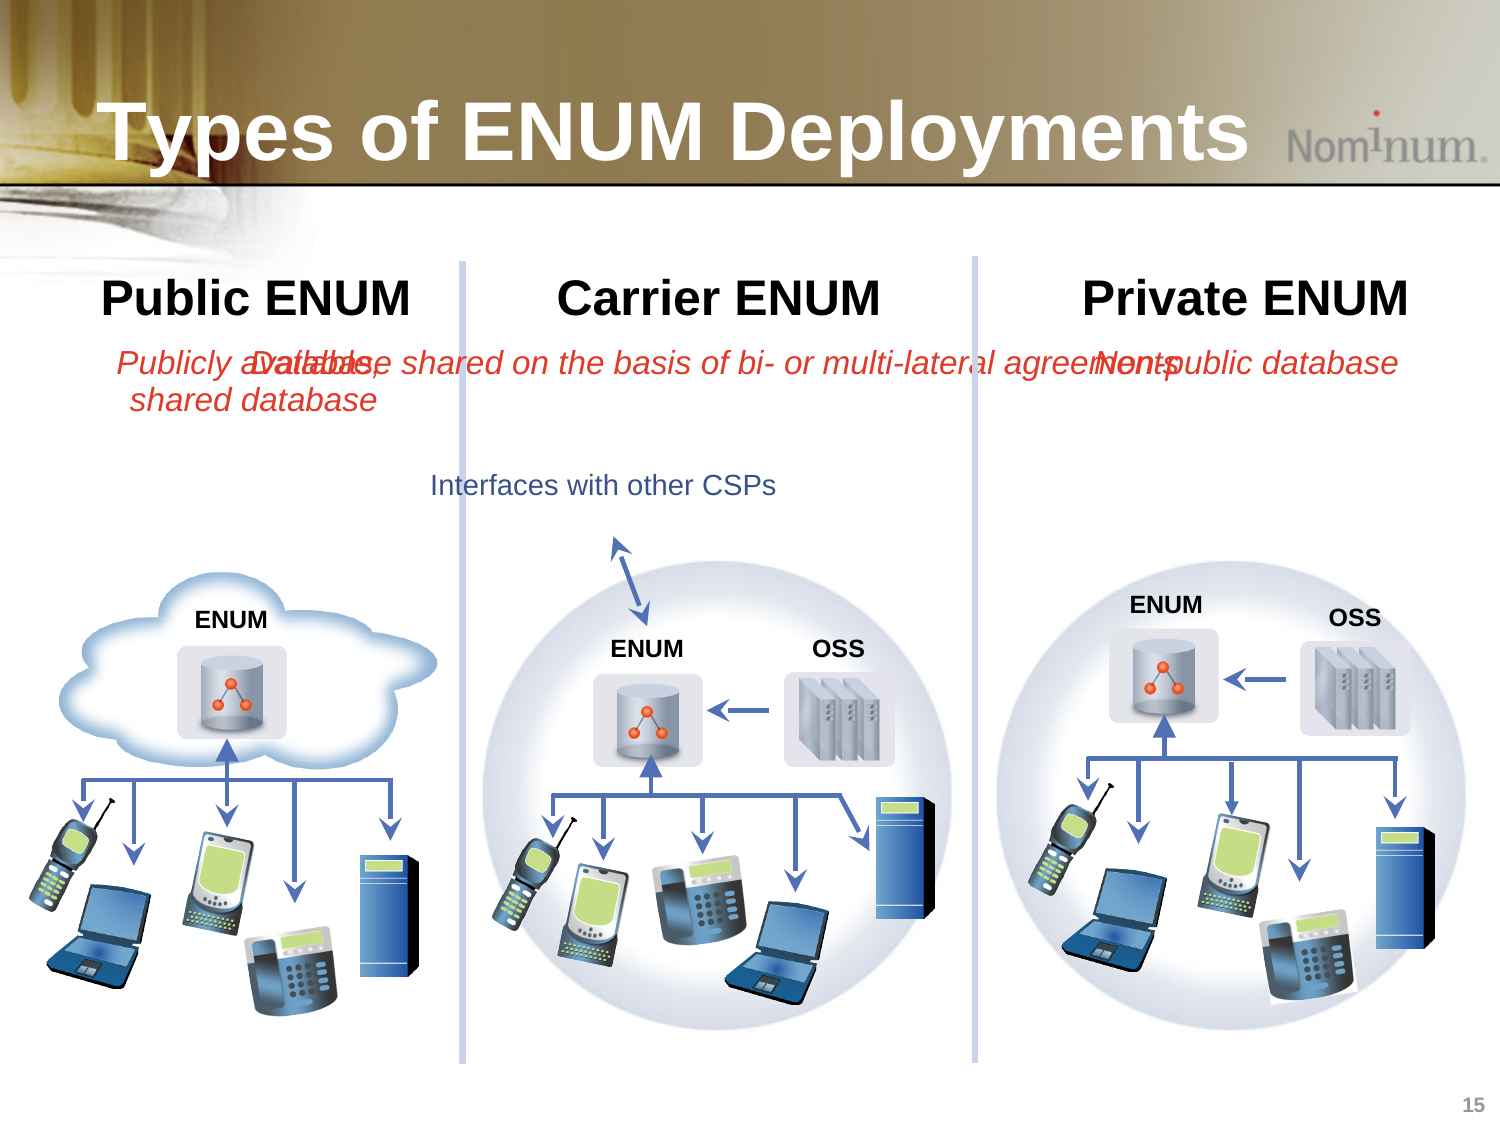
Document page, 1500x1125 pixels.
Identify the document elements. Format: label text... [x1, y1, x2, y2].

text_box Carrier ENUM [541, 262, 897, 334]
text_box ENUM [179, 598, 284, 643]
title Types of ENUM Deployments [81, 23, 1311, 191]
picture [0, 0, 1500, 1125]
text_box ENUM [595, 627, 699, 671]
text_box Publicly available, shared database [101, 336, 407, 427]
text_box ENUM [1114, 582, 1219, 627]
text_box Non-public database [1078, 336, 1415, 390]
text_box Interfaces with other CSPs [415, 460, 793, 510]
text_box OSS [1313, 596, 1397, 640]
text_box Private ENUM [1067, 262, 1425, 334]
text_box Database shared on the basis of bi- or multi-lateral agreements [234, 336, 972, 390]
text_box [480, 557, 959, 1037]
text_box Public ENUM [85, 262, 427, 334]
text_box OSS [797, 627, 881, 671]
text_box Database shared on the basis of bi- or multi-lateral agreements [978, 336, 1078, 390]
text_box [994, 557, 1473, 1037]
